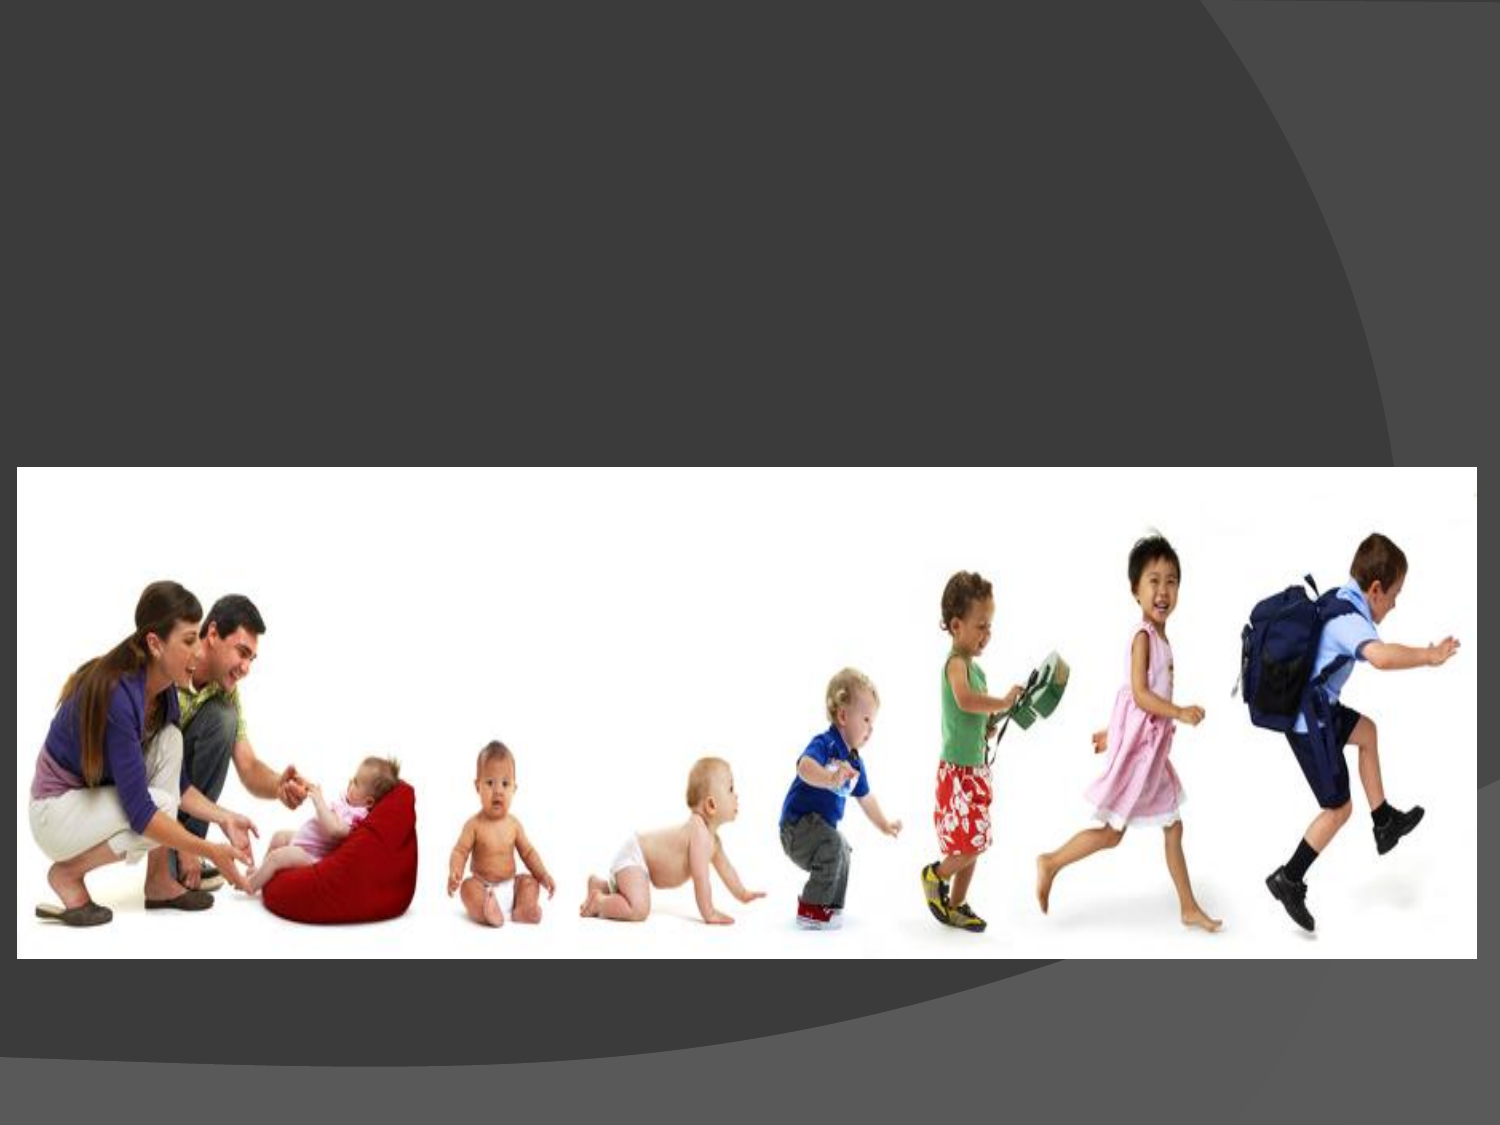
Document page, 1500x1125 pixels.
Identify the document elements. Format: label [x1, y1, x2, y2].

picture [17, 467, 1477, 959]
